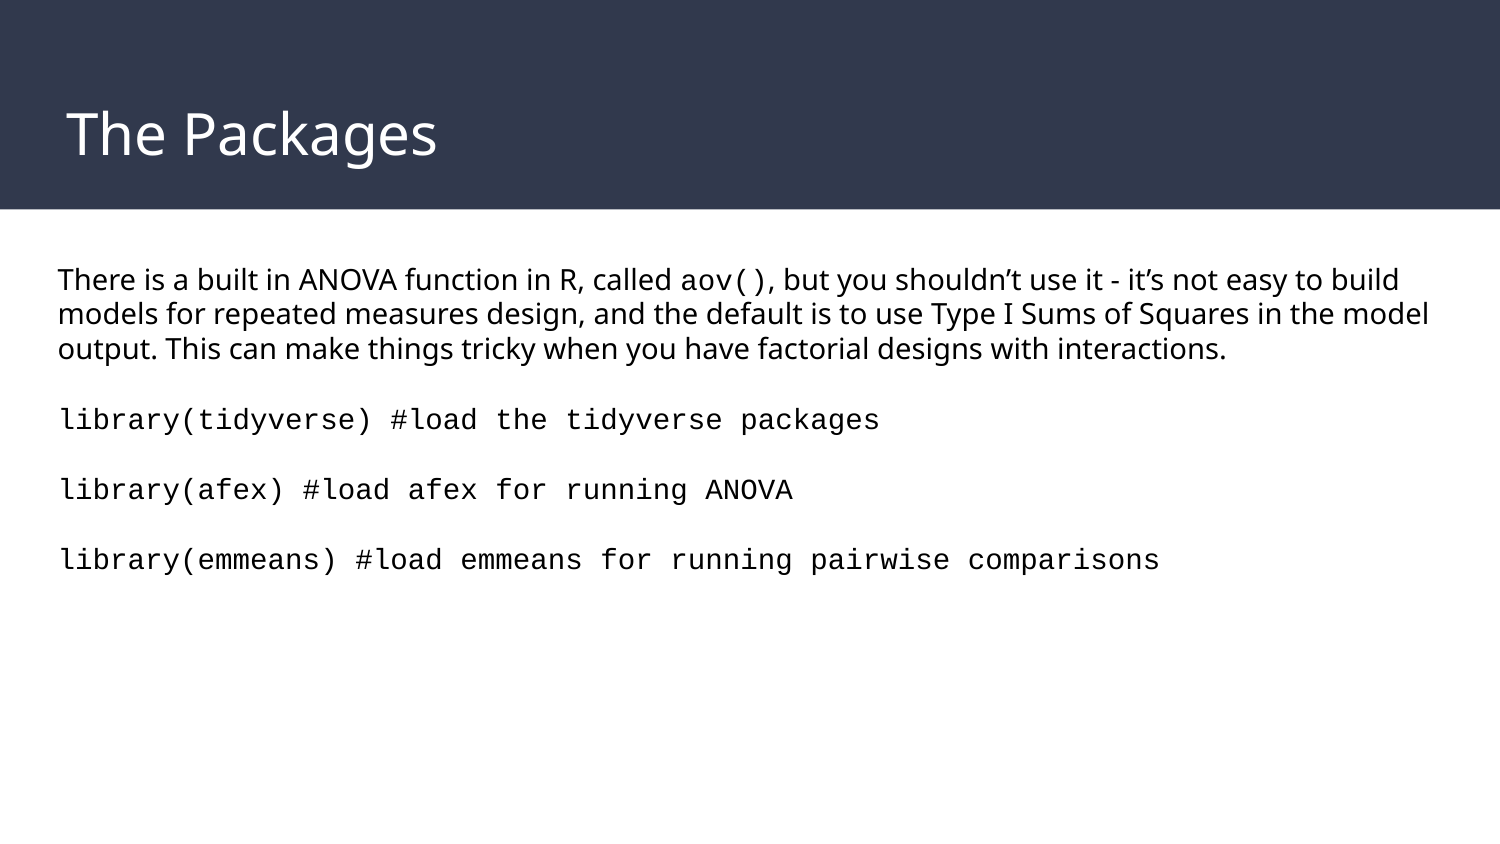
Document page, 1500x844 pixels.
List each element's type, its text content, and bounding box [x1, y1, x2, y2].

title The Packages [51, 82, 1449, 185]
text_box There is a built in ANOVA function in R, called aov(), but you shouldn’t use it - it’s not easy to build models for repeated measures design, and the default is to use Type I Sums of Squares in the model output. This can make things tricky when you have factorial designs with interactions. library(tidyverse) #load the tidyverse packages library(afex) #load afex for running ANOVA library(emmeans) #load emmeans for running pairwise comparisons [42, 245, 1458, 752]
